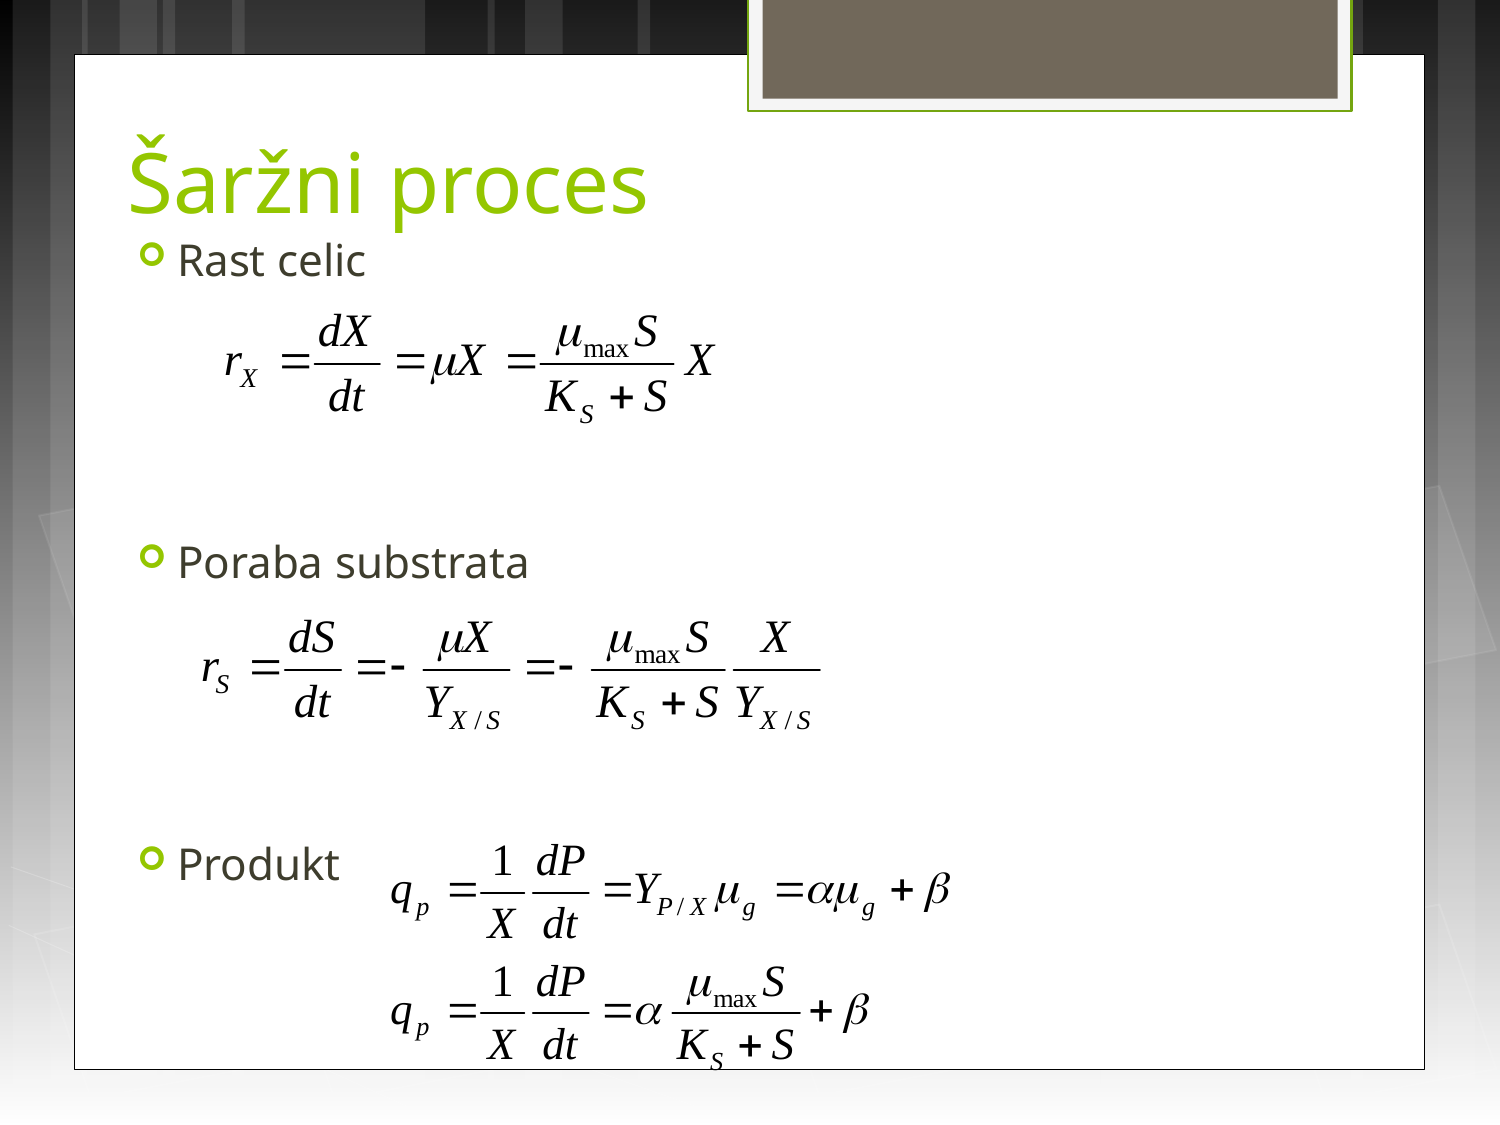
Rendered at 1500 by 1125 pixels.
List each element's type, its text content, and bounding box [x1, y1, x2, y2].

picture [216, 302, 730, 434]
picture [193, 608, 832, 740]
title Šaržni proces [112, 50, 1388, 224]
picture [383, 833, 961, 1080]
chart [383, 834, 963, 1081]
chart [218, 302, 731, 436]
chart [194, 609, 833, 743]
list Rast celic Poraba substrata Produkt [112, 224, 1388, 900]
